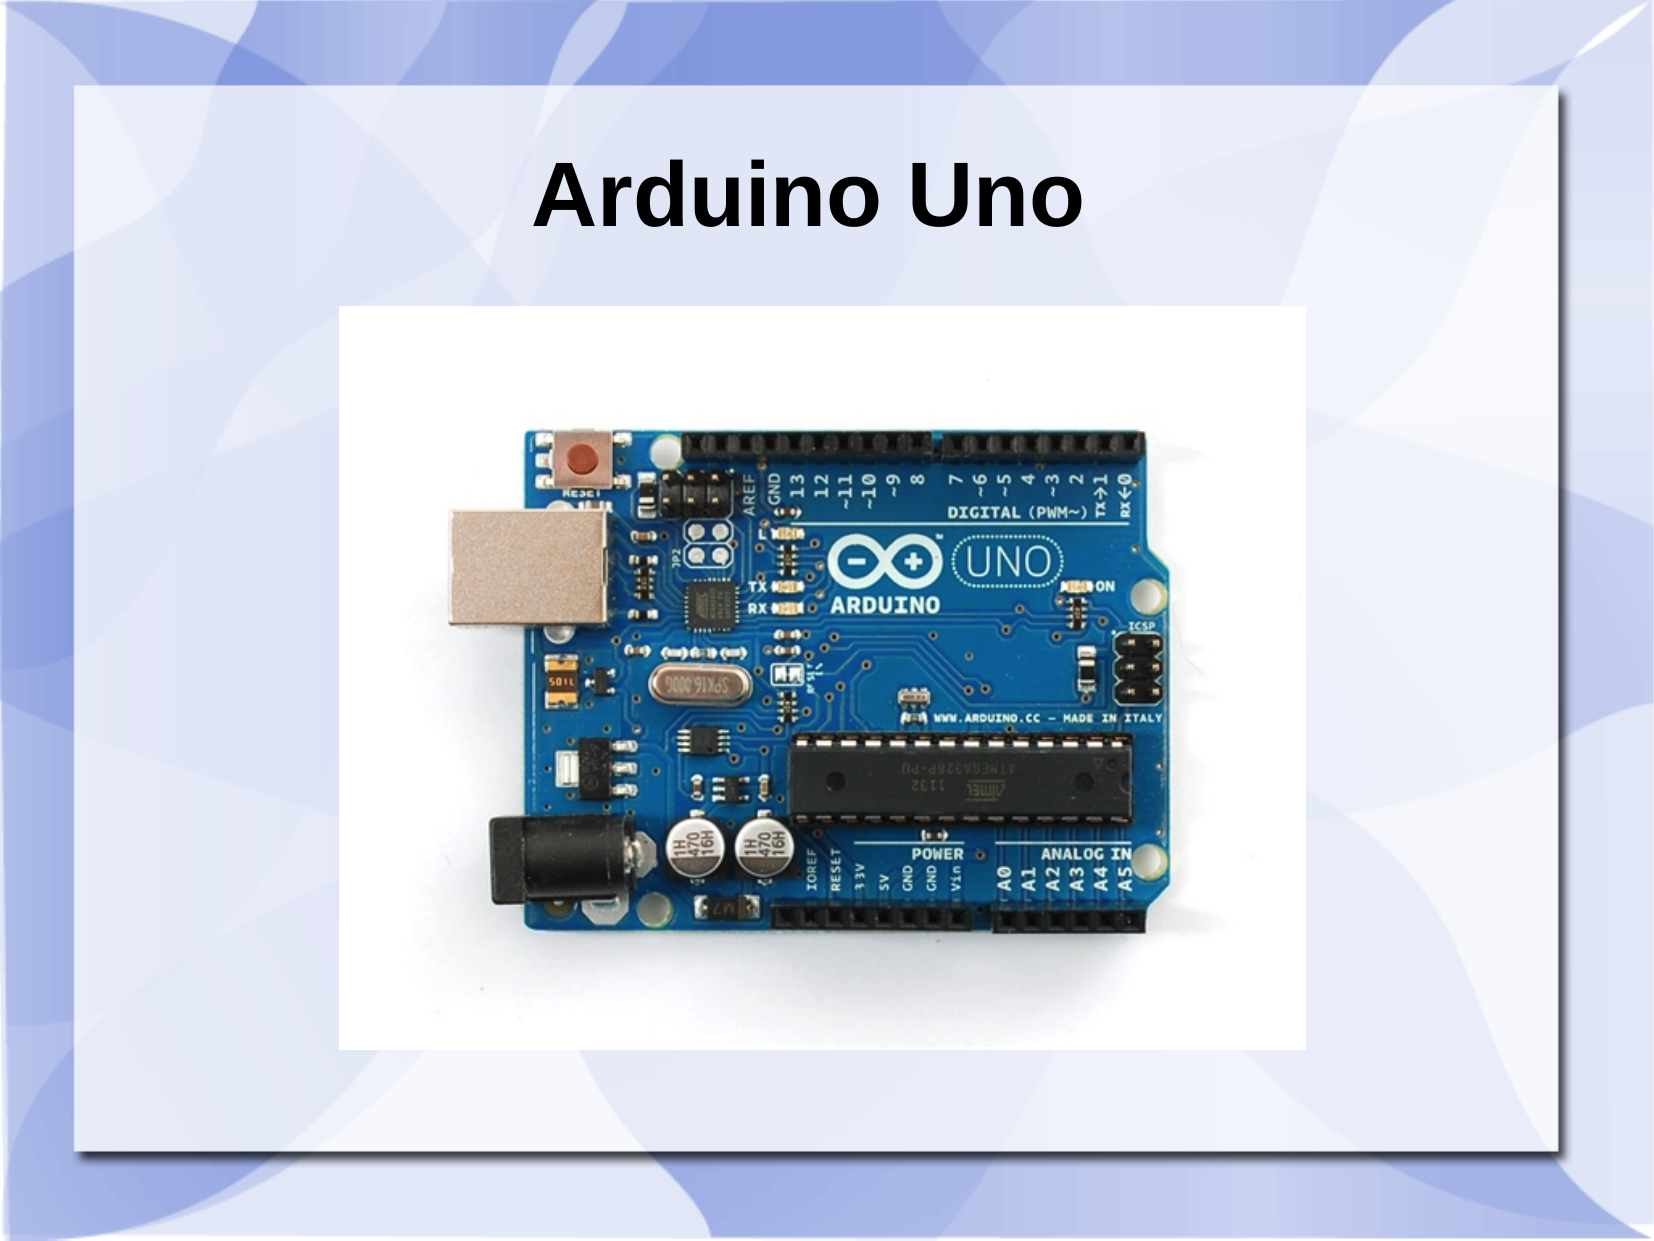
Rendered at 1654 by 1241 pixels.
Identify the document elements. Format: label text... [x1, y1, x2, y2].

picture [0, 0, 1654, 1241]
title Arduino Uno [82, 90, 1536, 298]
